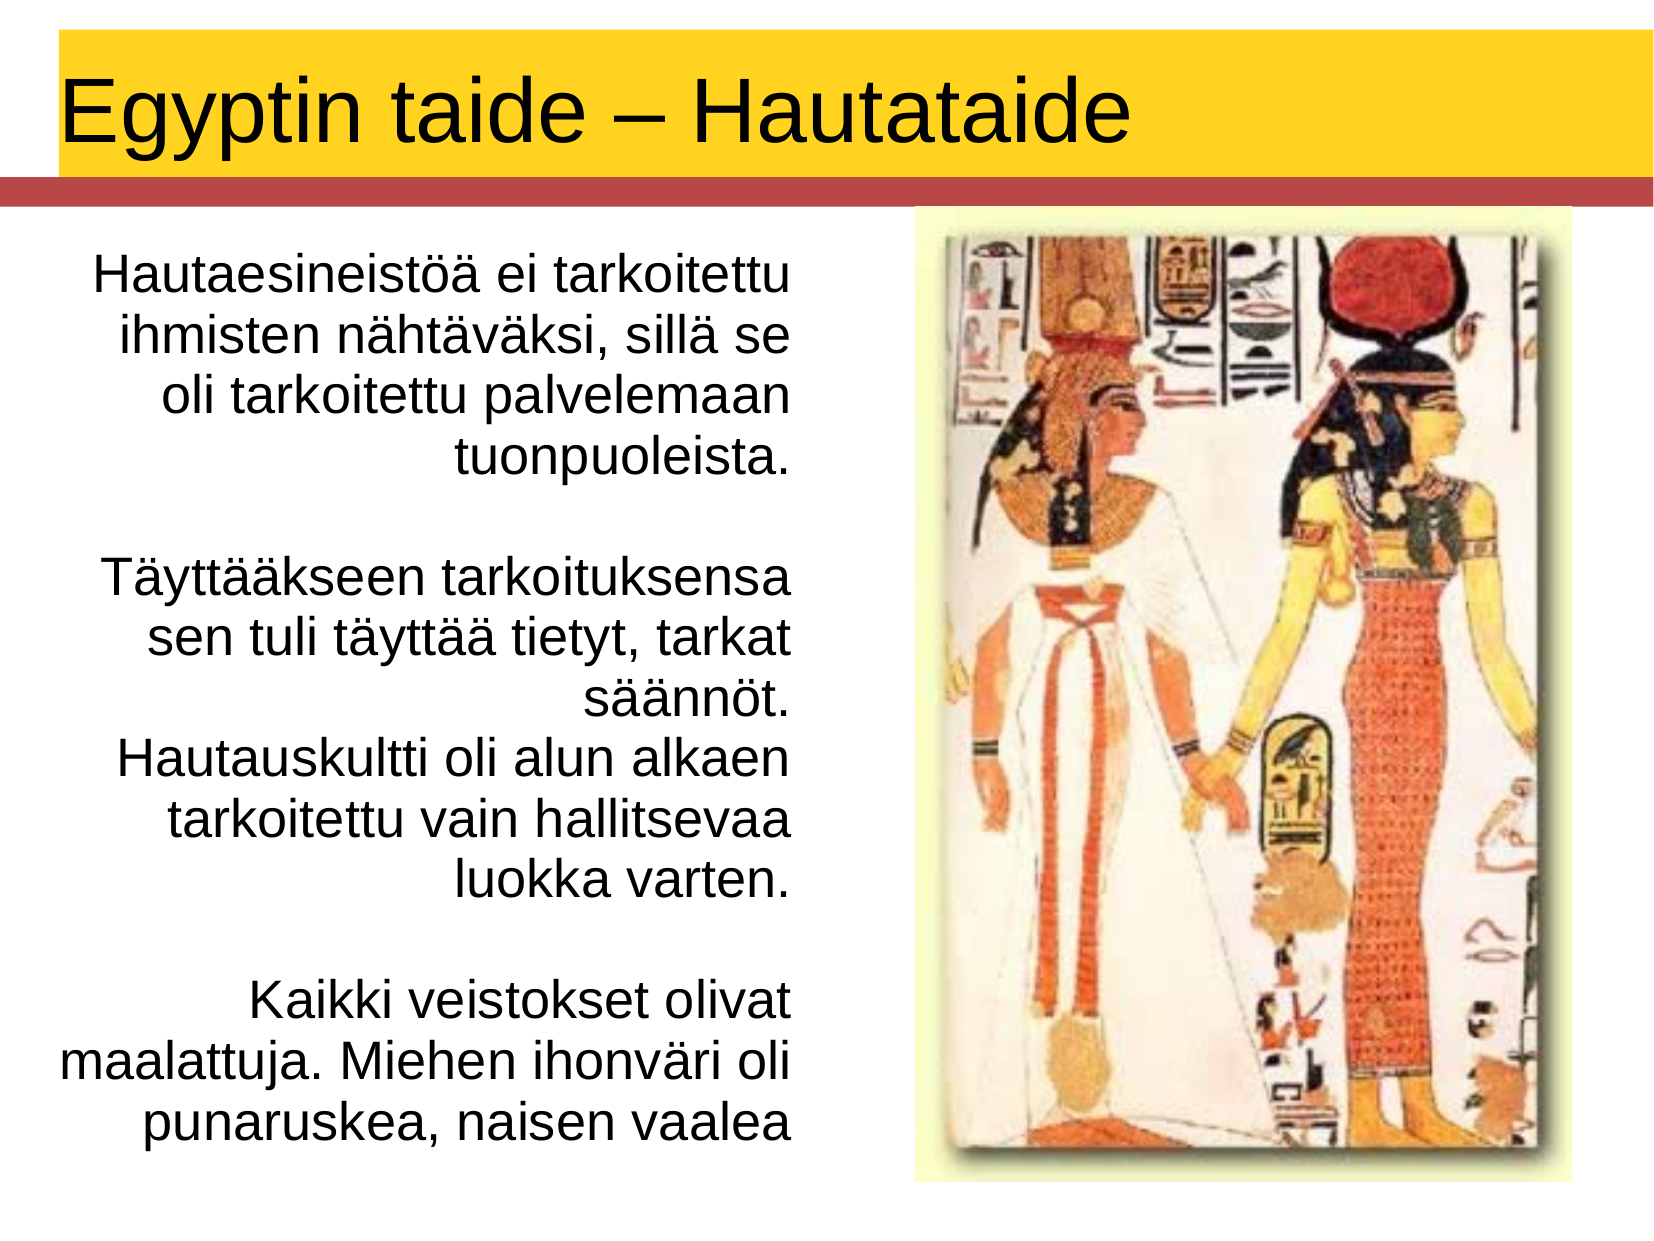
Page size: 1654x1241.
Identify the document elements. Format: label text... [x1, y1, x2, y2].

picture [915, 206, 1572, 1182]
subtitle Hautaesineistöä ei tarkoitettu ihmisten nähtäväksi, sillä se oli tarkoitettu palvelemaan tuonpuoleista. Täyttääkseen tarkoituksensa sen tuli täyttää tietyt, tarkat säännöt. Hautauskultti oli alun alkaen tarkoitettu vain hallitsevaa luokka varten. Kaikki veistokset olivat maalattuja. Miehen ihonväri oli punaruskea, naisen vaalea [59, 243, 798, 1152]
title Egyptin taide – Hautataide [59, 14, 1654, 177]
text_box [0, 177, 1654, 207]
